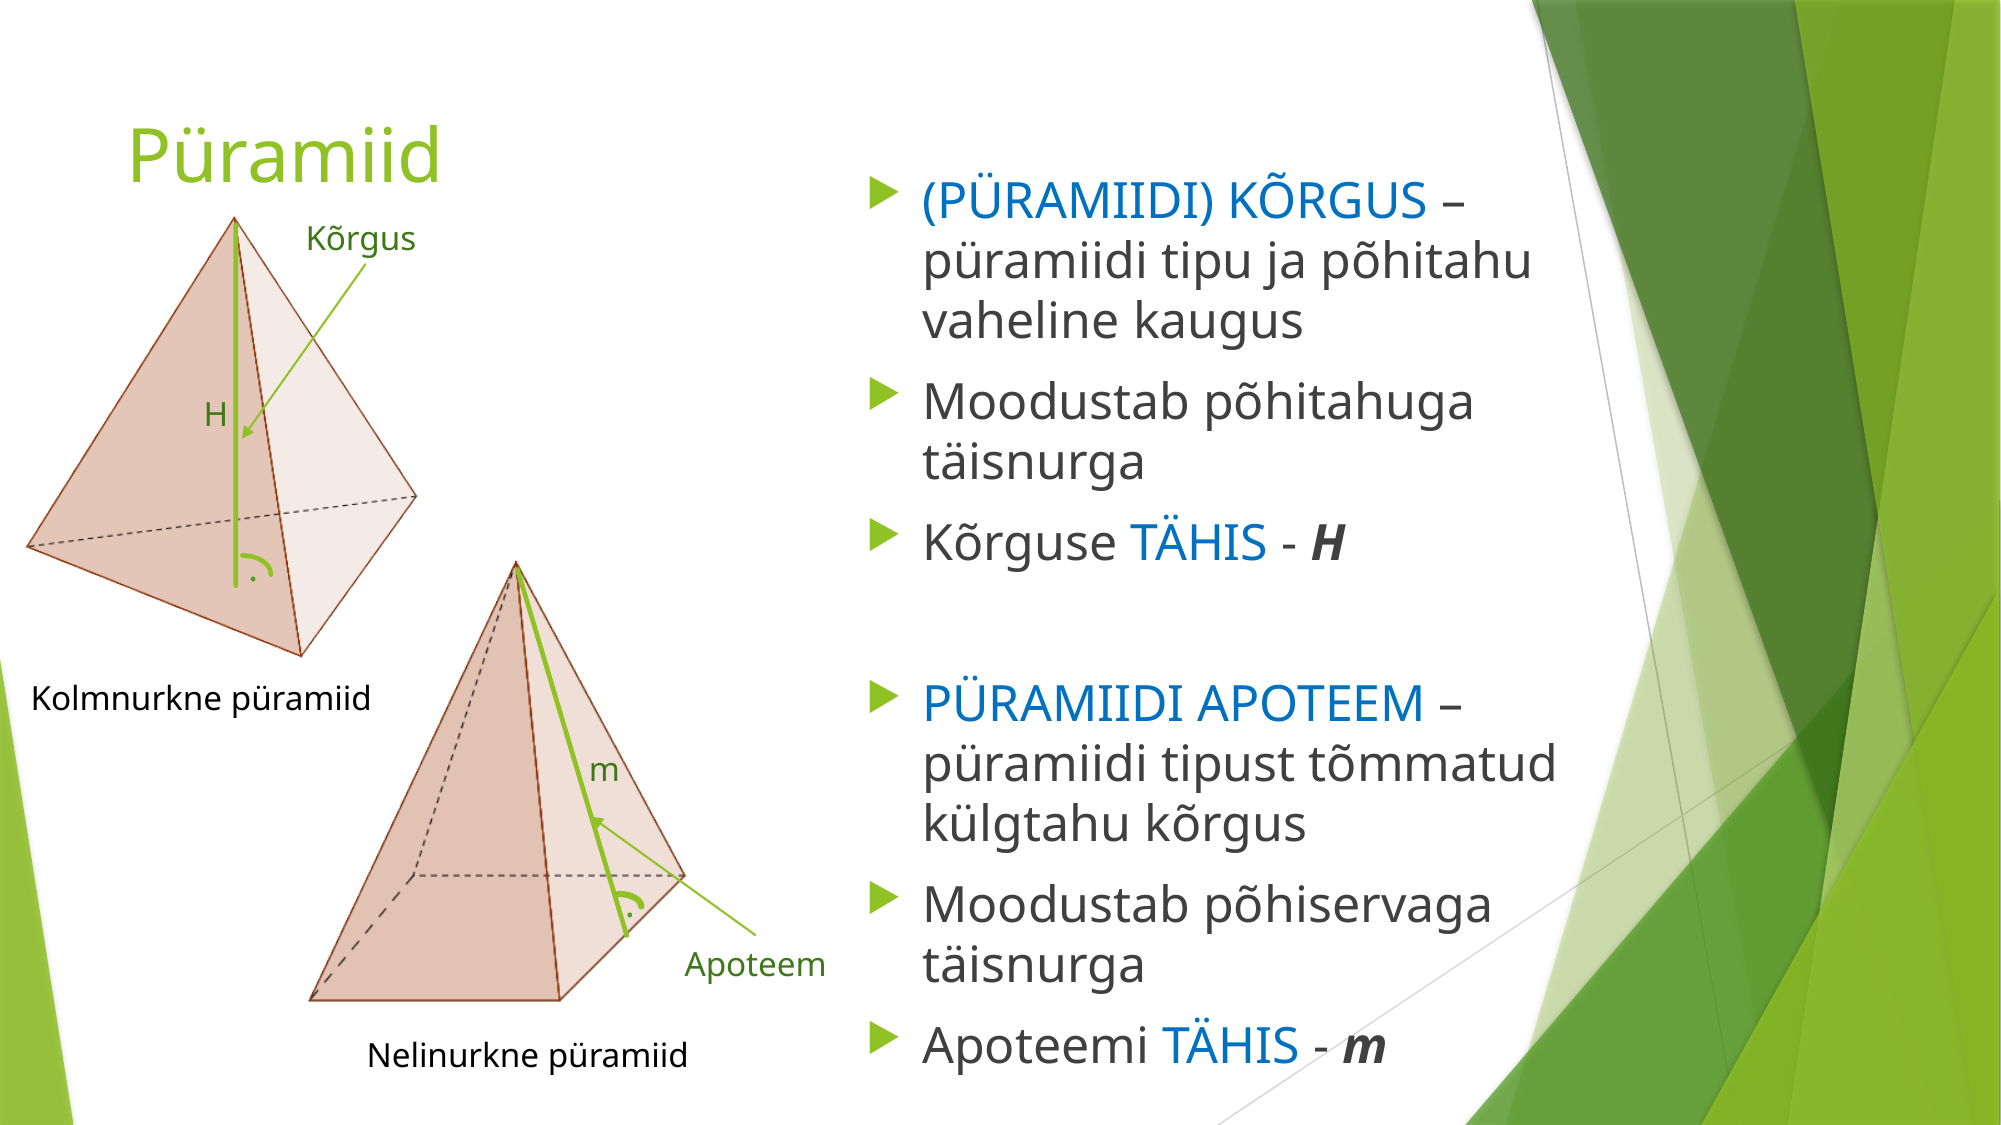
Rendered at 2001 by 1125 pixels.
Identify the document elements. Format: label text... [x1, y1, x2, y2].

text_box . [233, 536, 273, 597]
picture [239, 317, 326, 427]
text_box Kõrgus [290, 209, 432, 265]
text_box H [189, 385, 244, 441]
list (PÜRAMIIDI) KÕRGUS – püramiidi tipu ja põhitahu vaheline kaugus Moodustab põhitahuga täisnurga Kõrguse TÄHIS - H PÜRAMIIDI APOTEEM – püramiidi tipust tõmmatud külgtahu kõrgus Moodustab põhiservaga täisnurga Apoteemi TÄHIS - m [851, 160, 1604, 1083]
title Püramiid [111, 99, 1522, 317]
picture [5, 200, 700, 1027]
text_box Nelinurkne püramiid [351, 1026, 705, 1082]
text_box Apoteem [669, 935, 842, 991]
text_box . [610, 872, 650, 933]
text_box m [574, 740, 635, 796]
text_box Kolmnurkne püramiid [15, 669, 388, 725]
